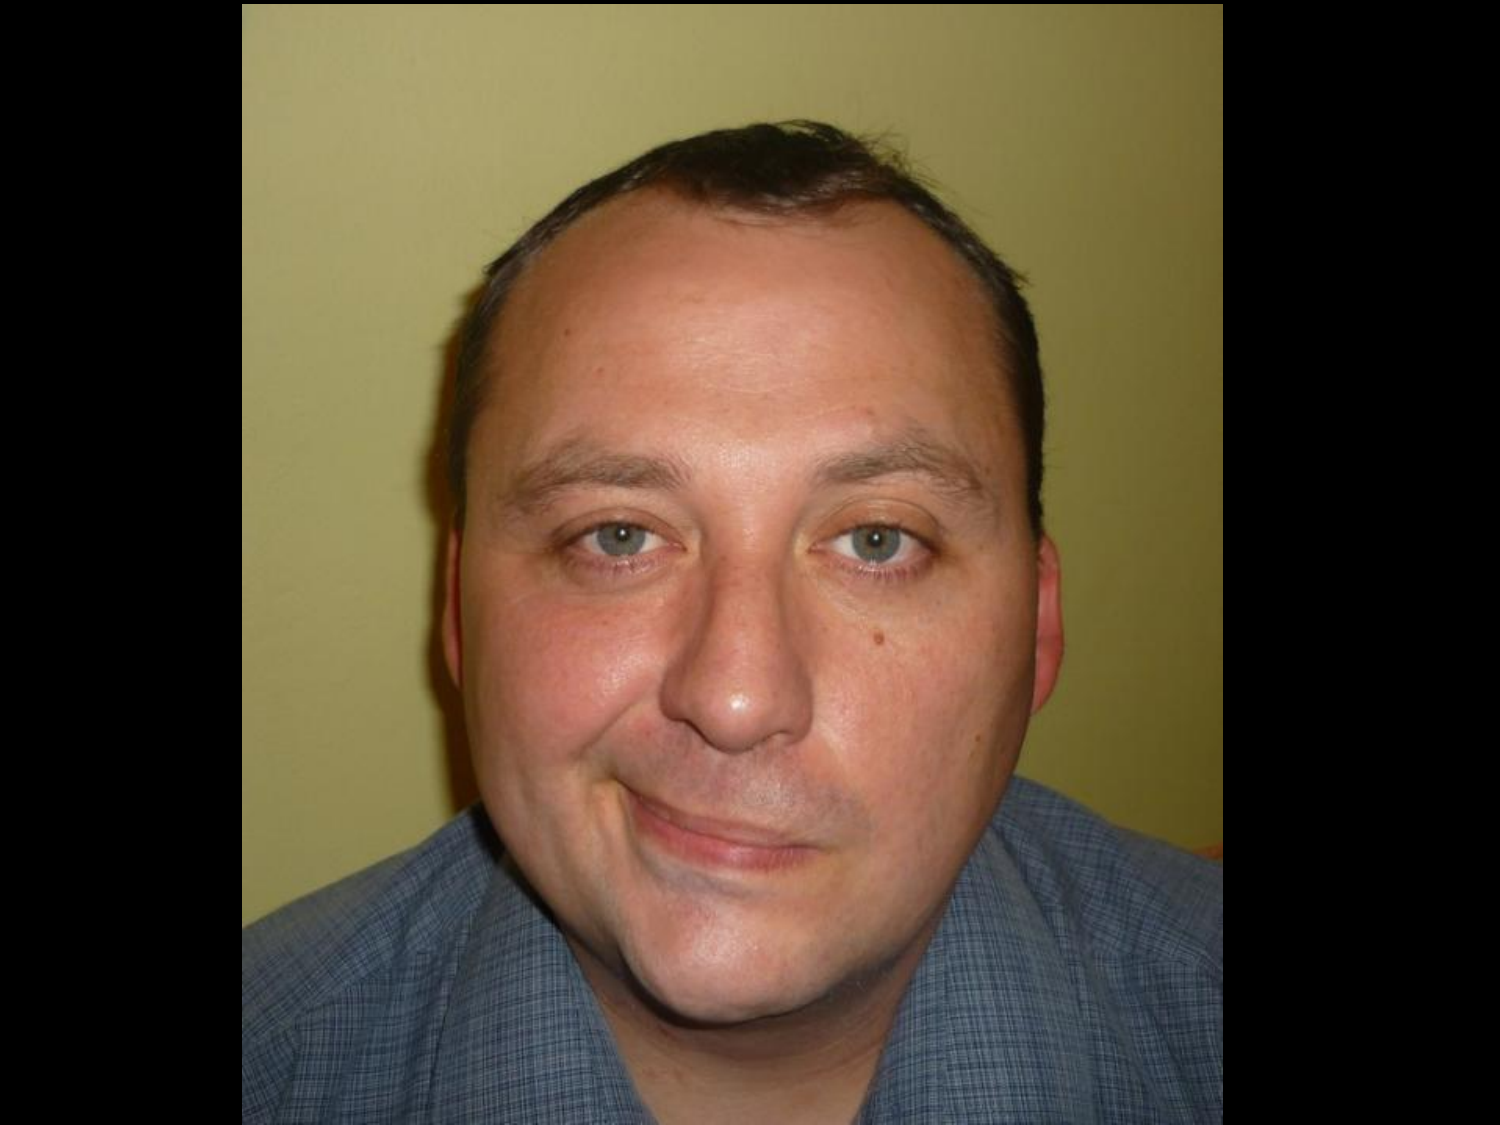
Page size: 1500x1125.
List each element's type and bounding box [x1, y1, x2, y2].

picture [242, 4, 1223, 1125]
